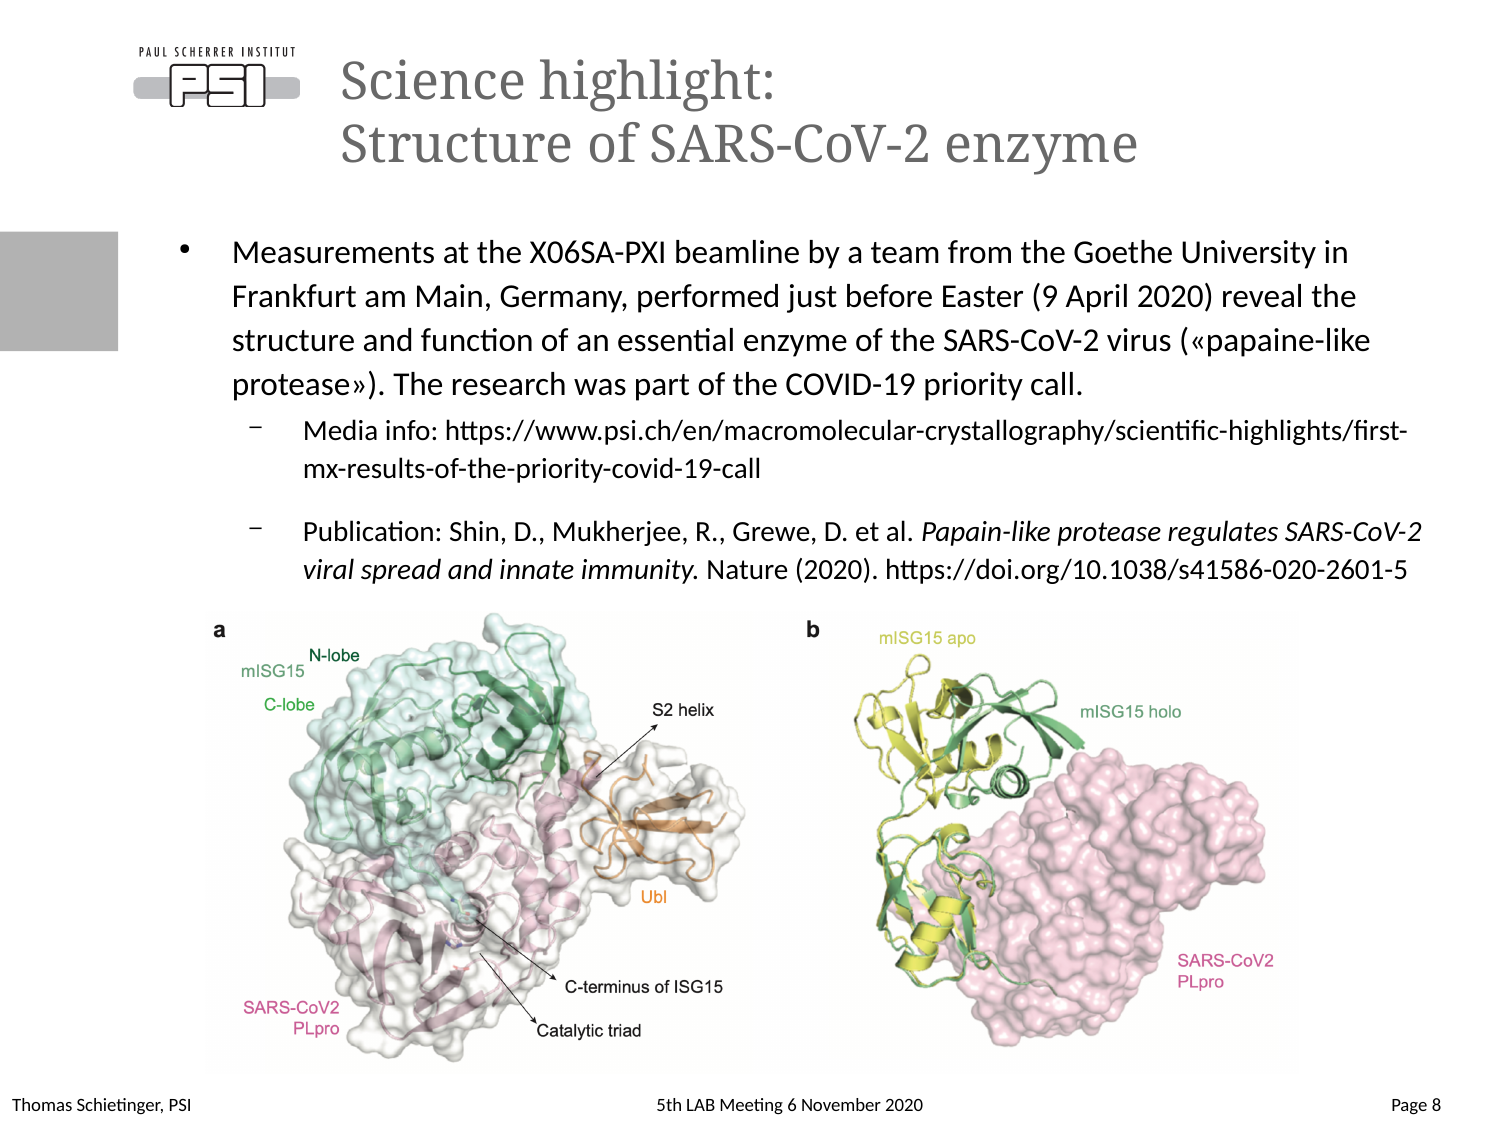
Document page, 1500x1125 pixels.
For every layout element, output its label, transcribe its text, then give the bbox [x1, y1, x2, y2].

title Science highlight: Structure of SARS-CoV-2 enzyme [340, 47, 1442, 132]
list Measurements at the X06SA-PXI beamline by a team from the Goethe University in Frankfurt am Main, Germany, performed just before Easter (9 April 2020) reveal the structure and function of an essential enzyme of the SARS-CoV-2 virus («papaine-like protease»). The research was part of the COVID-19 priority call. Media info: https://www.psi.ch/en/macromolecular-crystallography/scientific-highlights/first-mx-results-of-the-priority-covid-19-call Publication: Shin, D., Mukherjee, R., Grewe, D. et al. Papain-like protease regulates SARS-CoV-2 viral spread and innate immunity. Nature (2020). https://doi.org/10.1038/s41586-020-2601-5 [161, 226, 1424, 712]
picture [205, 611, 1299, 1074]
